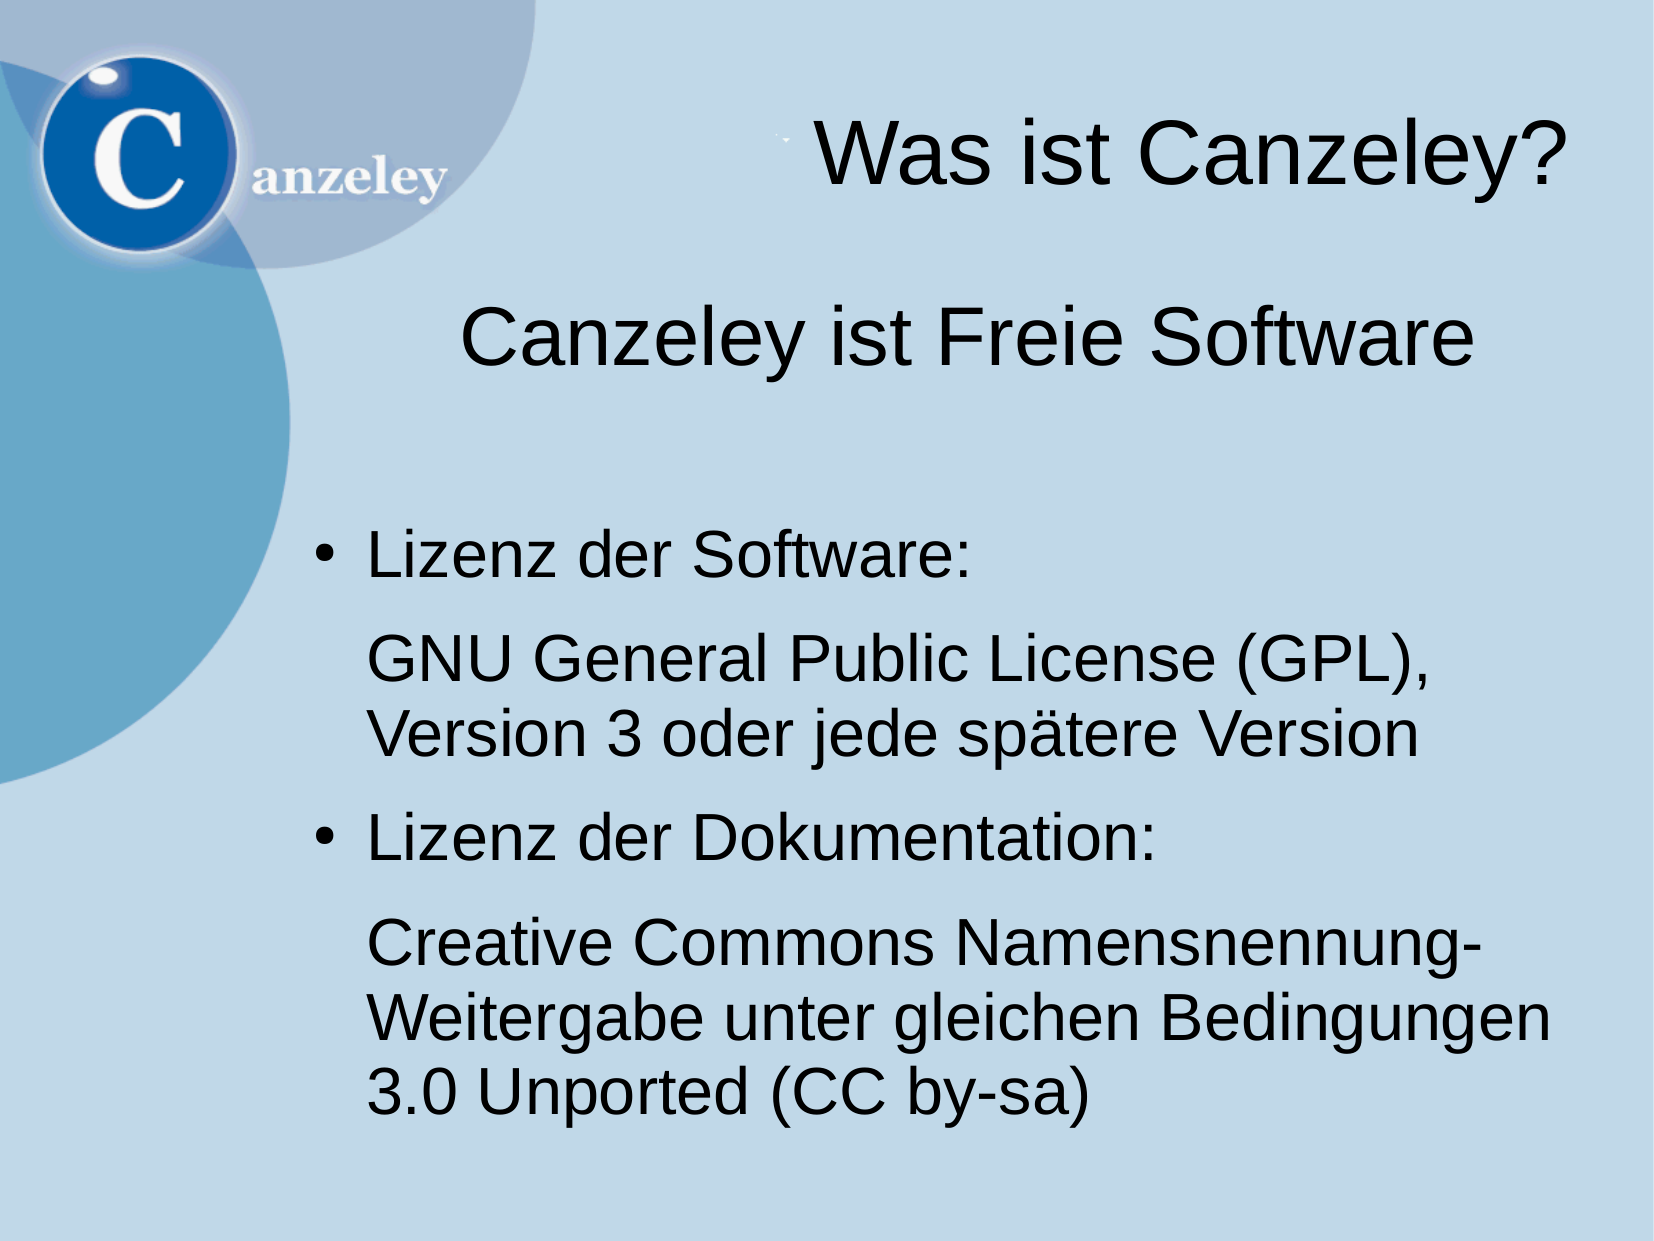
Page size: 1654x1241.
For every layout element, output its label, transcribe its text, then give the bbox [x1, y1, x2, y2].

title Was ist Canzeley? [82, 49, 1571, 257]
picture [0, 0, 1654, 1241]
list Canzeley ist Freie Software Lizenz der Software: GNU General Public License (GPL), Version 3 oder jede spätere Version Lizenz der Dokumentation: Creative Commons Namensnennung-Weitergabe unter gleichen Bedingungen 3.0 Unported (CC by-sa) [295, 290, 1571, 1130]
